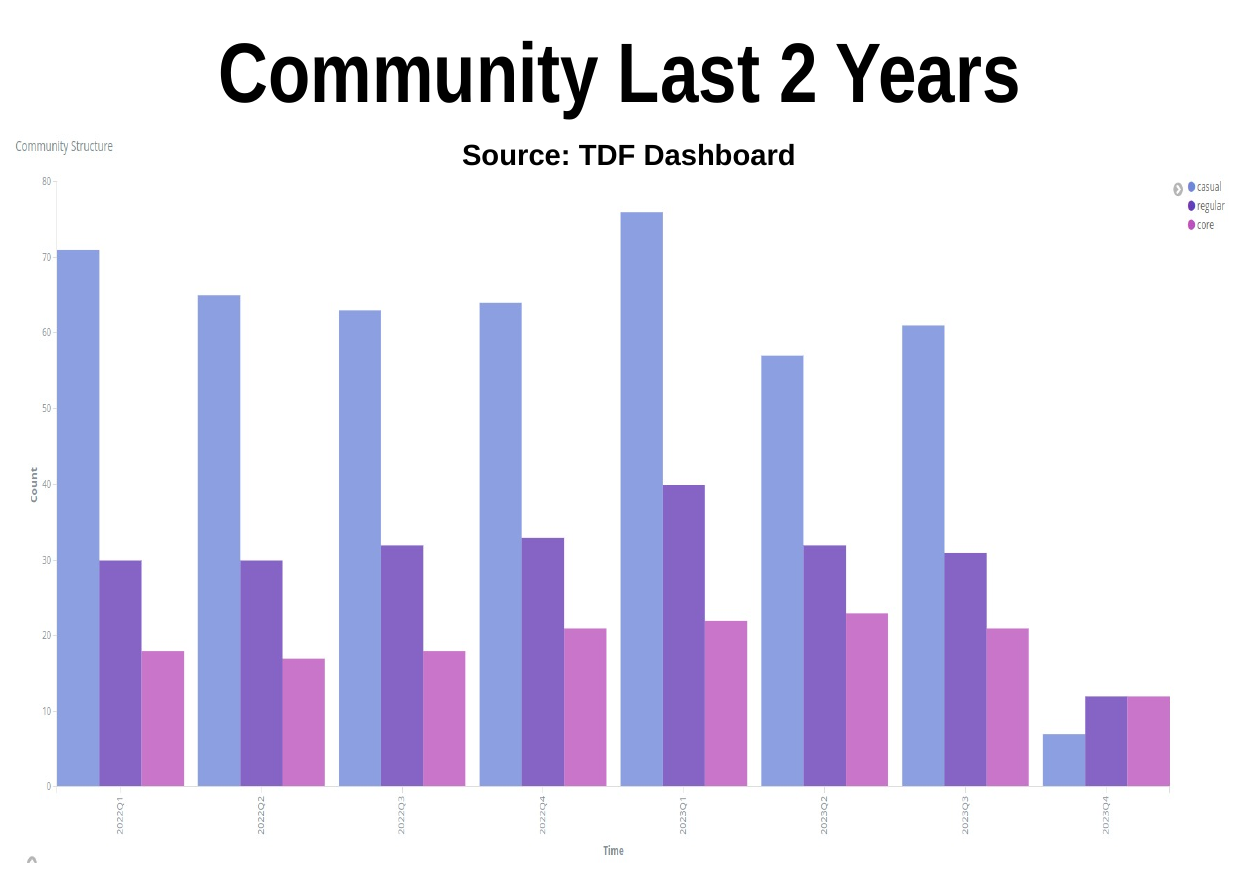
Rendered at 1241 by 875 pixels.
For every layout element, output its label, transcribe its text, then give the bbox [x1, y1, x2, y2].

text_box Source: TDF Dashboard [447, 131, 812, 185]
title Community Last 2 Years [11, 12, 1229, 132]
picture [11, 132, 1229, 863]
